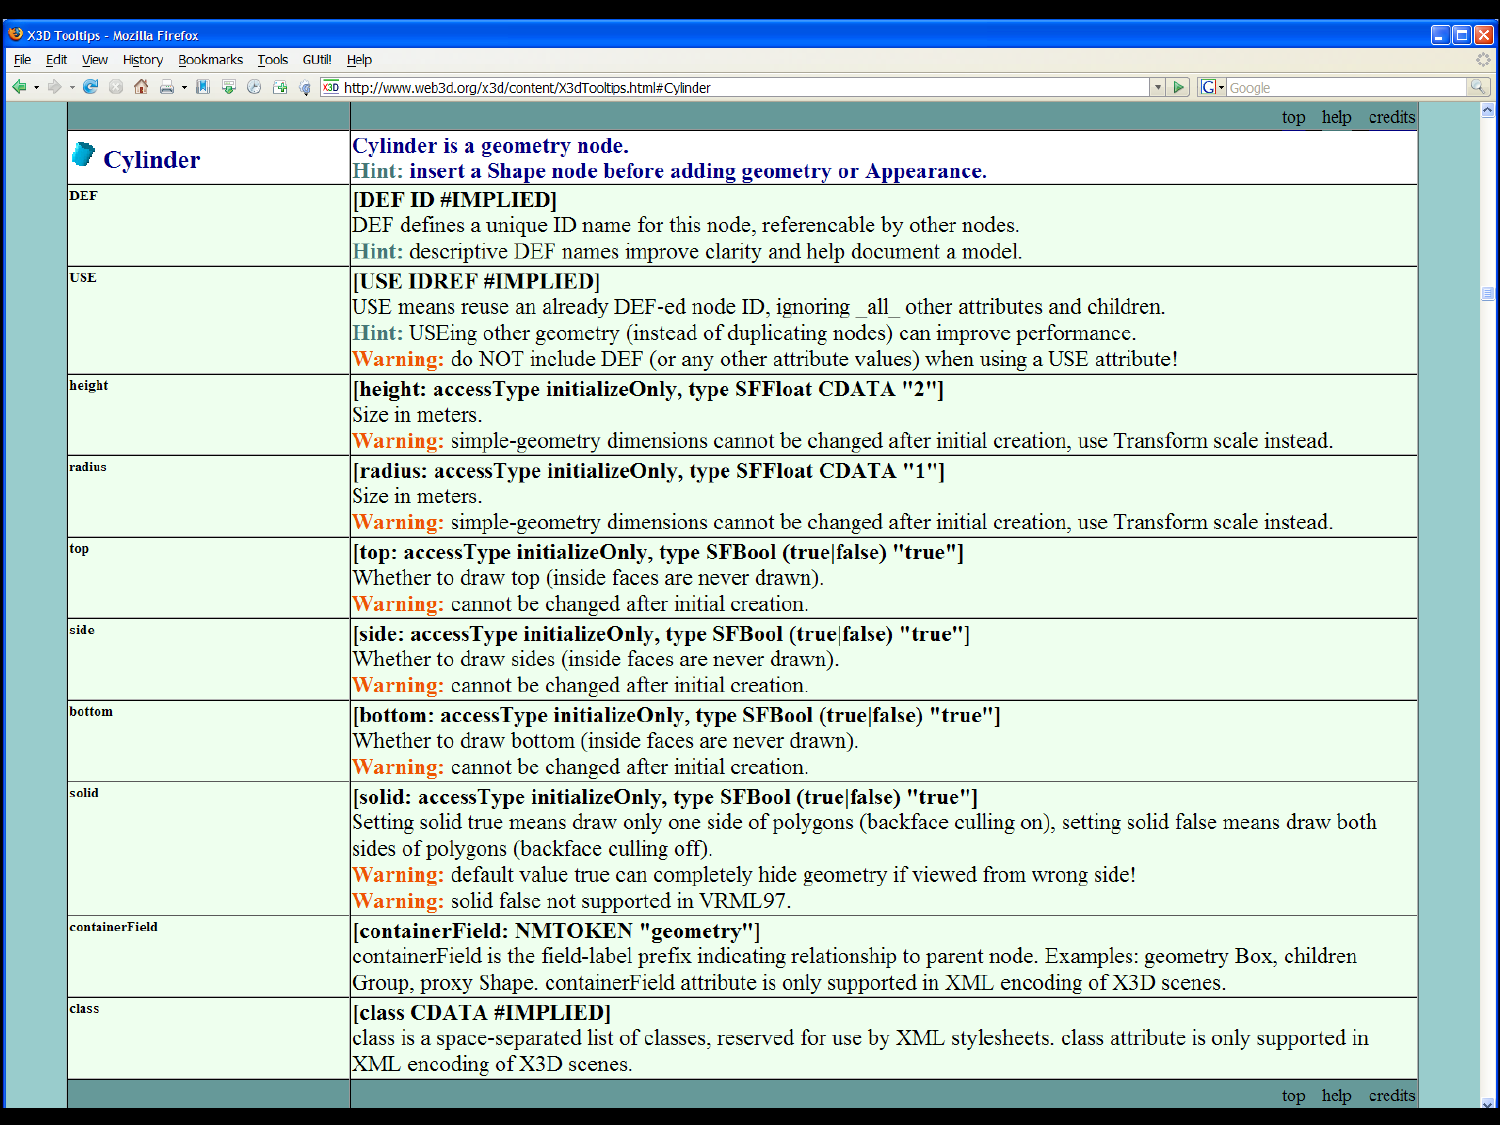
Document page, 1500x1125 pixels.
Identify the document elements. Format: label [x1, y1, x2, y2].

picture [2, 19, 1499, 1108]
text_box [0, 0, 1500, 1125]
